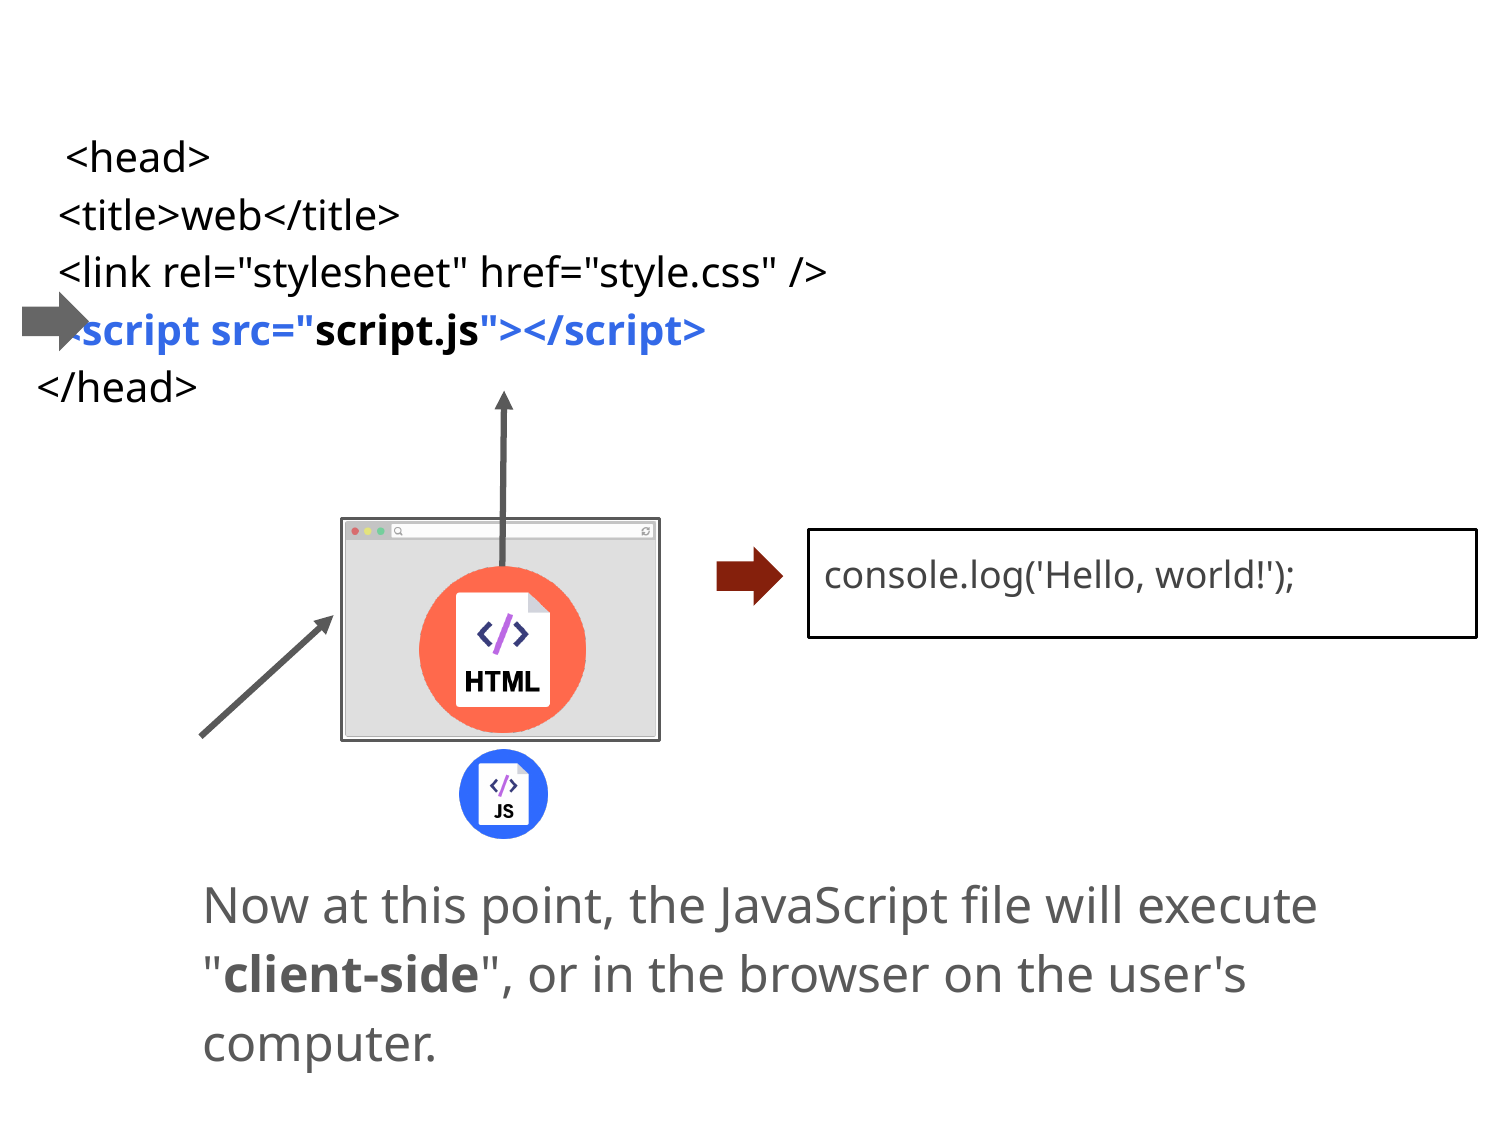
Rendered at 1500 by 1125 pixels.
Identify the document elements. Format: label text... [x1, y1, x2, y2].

text_box [22, 291, 89, 352]
text_box [716, 546, 784, 606]
picture [343, 519, 658, 739]
picture [58, 546, 258, 803]
text_box console.log('Hello, world!'); [808, 529, 1477, 638]
text_box <head> <title>web</title> <link rel="stylesheet" href="style.css" /> <script src="script.js"></script> </head> [0, 108, 1102, 450]
picture [459, 749, 548, 839]
list Now at this point, the JavaScript file will execute "client-side", or in the browser on the user's computer. [187, 849, 1431, 1096]
